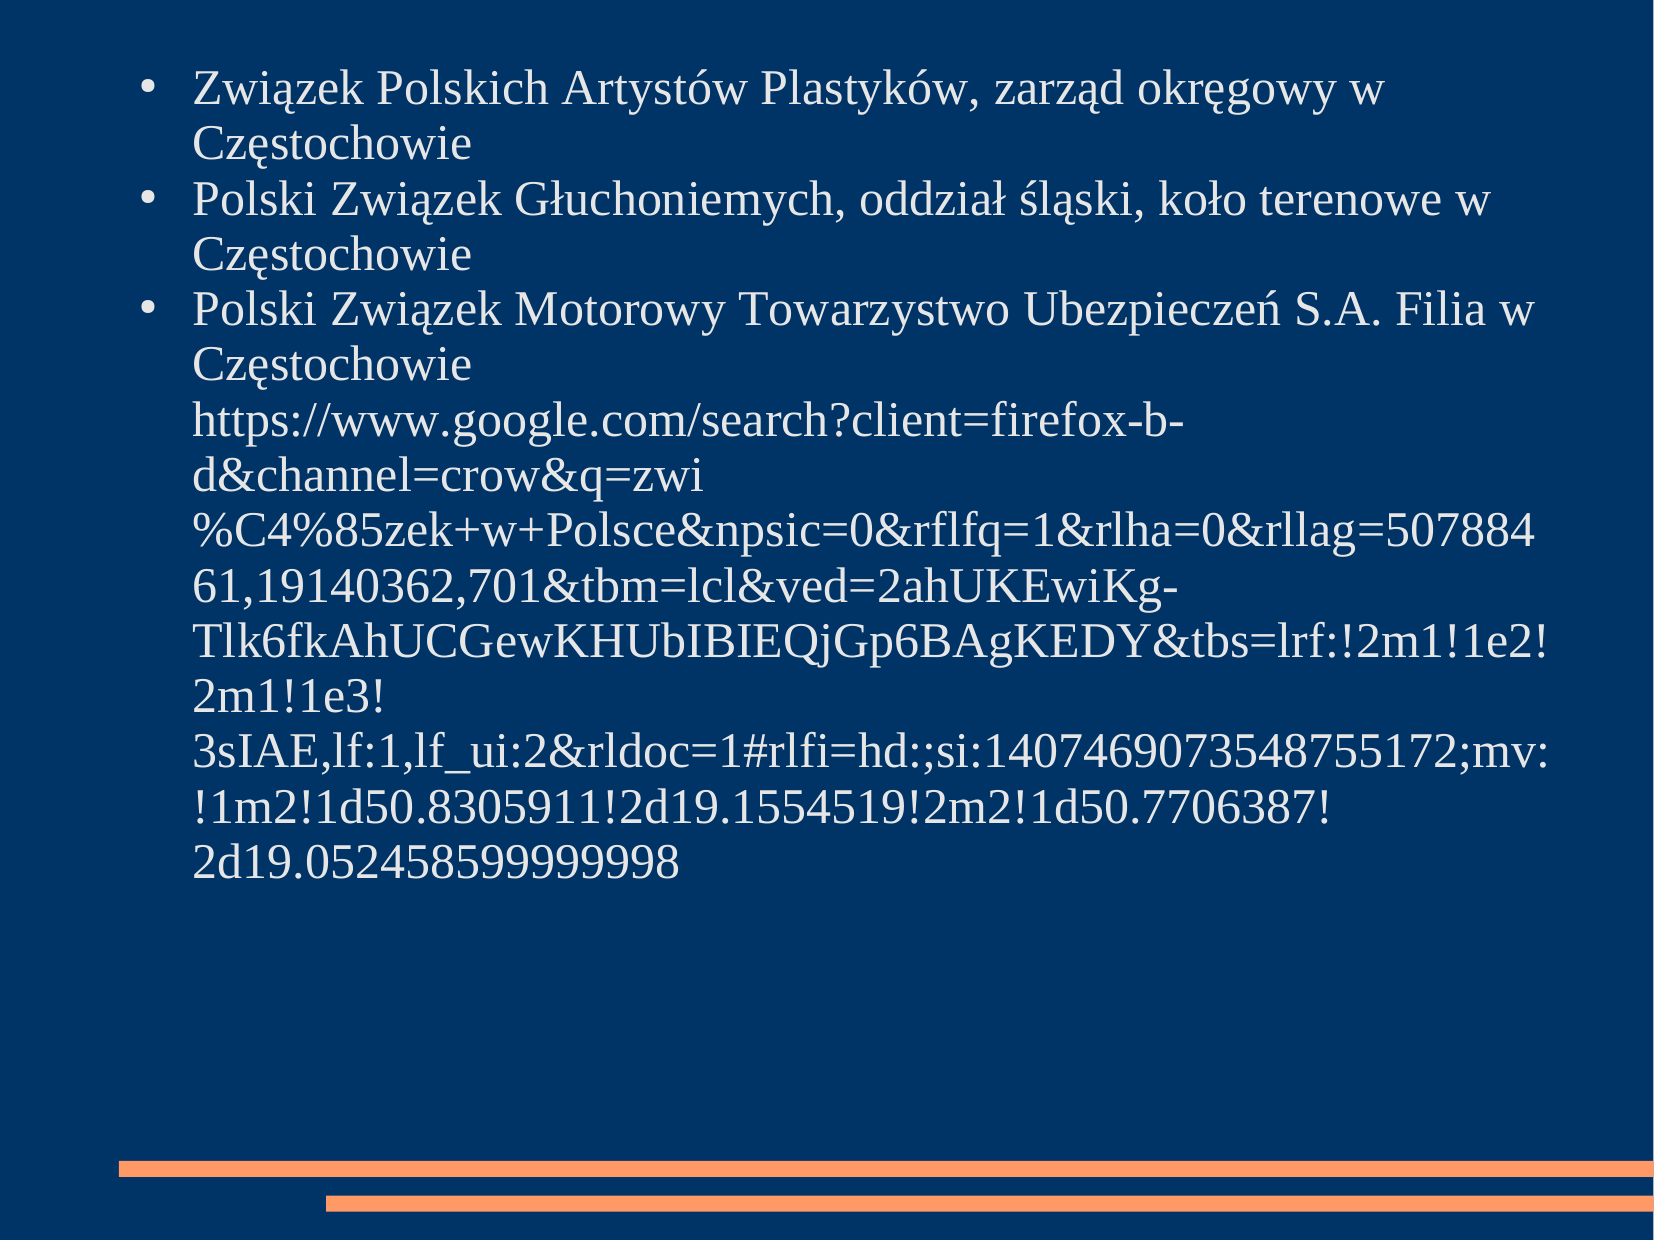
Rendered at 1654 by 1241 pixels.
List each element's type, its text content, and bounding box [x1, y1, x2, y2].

list Związek Polskich Artystów Plastyków, zarząd okręgowy w Częstochowie Polski Związek Głuchoniemych, oddział śląski, koło terenowe w Częstochowie Polski Związek Motorowy Towarzystwo Ubezpieczeń S.A. Filia w Częstochowie https://www.google.com/search?client=firefox-b-d&channel=crow&q=zwi%C4%85zek+w+Polsce&npsic=0&rflfq=1&rlha=0&rllag=50788461,19140362,701&tbm=lcl&ved=2ahUKEwiKg-Tlk6fkAhUCGewKHUbIBIEQjGp6BAgKEDY&tbs=lrf:!2m1!1e2!2m1!1e3!3sIAE,lf:1,lf_ui:2&rldoc=1#rlfi=hd:;si:1407469073548755172;mv:!1m2!1d50.8305911!2d19.1554519!2m2!1d50.7706387!2d19.052458599999998 [121, 60, 1561, 1132]
